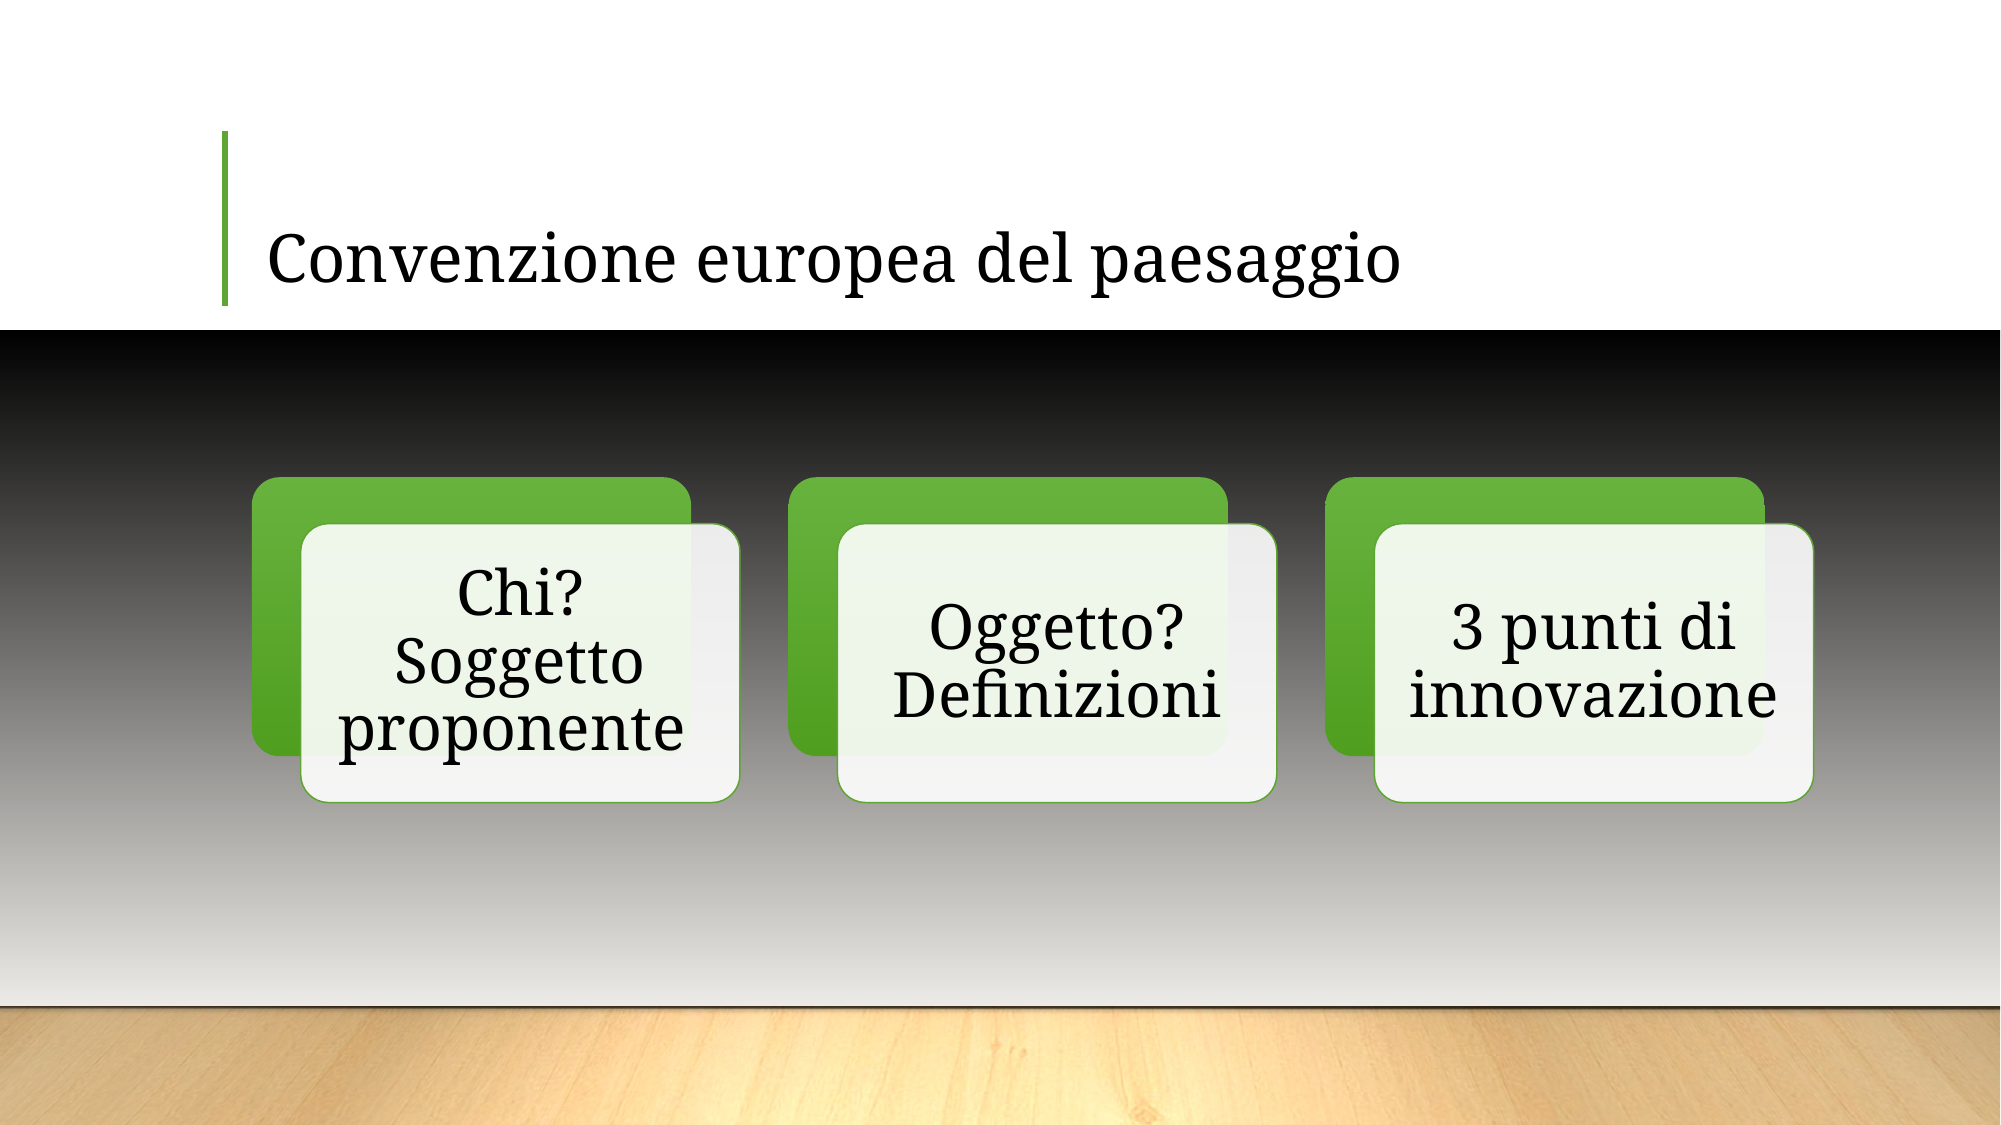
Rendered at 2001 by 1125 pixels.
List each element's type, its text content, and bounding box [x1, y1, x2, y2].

text_box [788, 477, 1228, 757]
text_box [251, 477, 692, 757]
text_box Chi? Soggetto proponente [300, 523, 740, 803]
text_box 3 punti di innovazione [1374, 523, 1814, 803]
title Convenzione europea del paesaggio [251, 131, 1814, 305]
text_box Oggetto? Definizioni [837, 523, 1277, 803]
text_box [1325, 477, 1765, 757]
